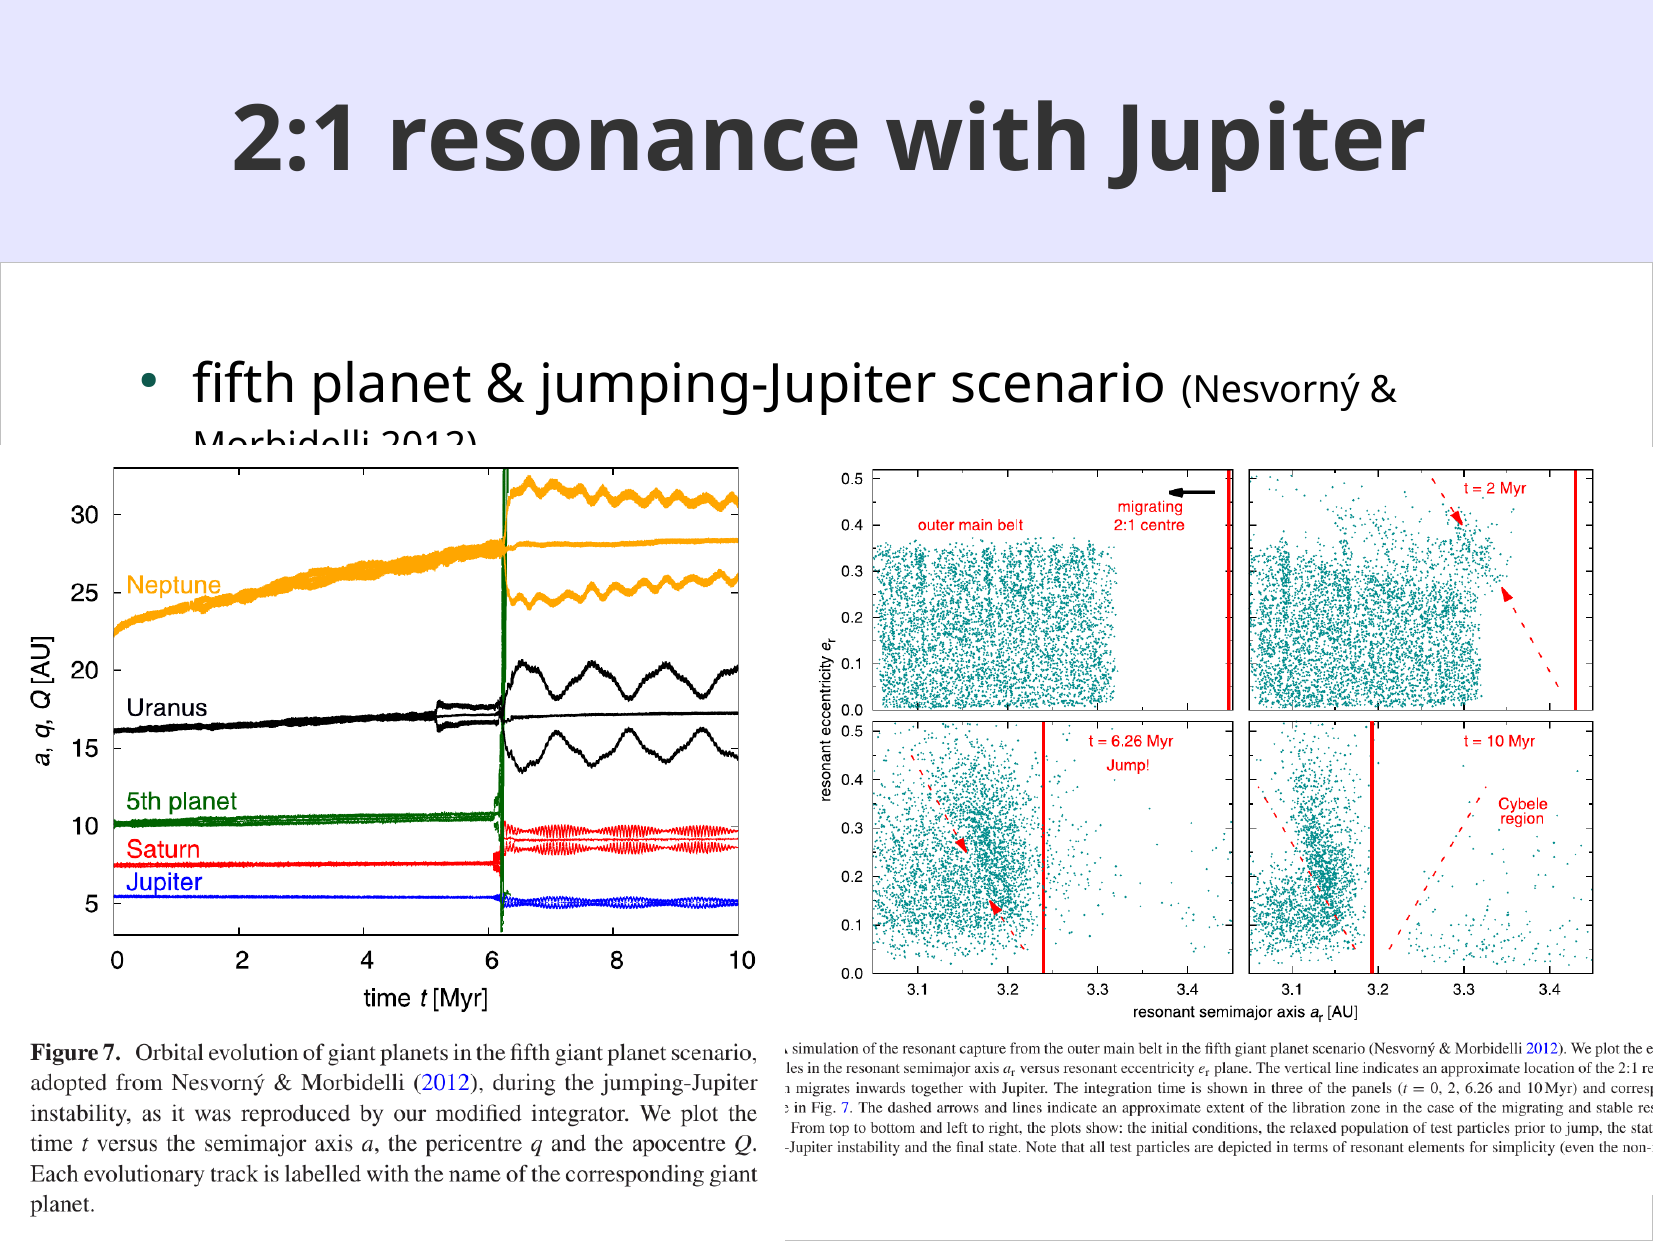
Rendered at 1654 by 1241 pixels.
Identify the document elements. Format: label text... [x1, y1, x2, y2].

title 2:1 resonance with Jupiter [124, 31, 1536, 239]
picture [0, 445, 1653, 1241]
list fifth planet & jumping-Jupiter scenario (Nesvorný & Morbidelli 2012) [121, 344, 1534, 447]
